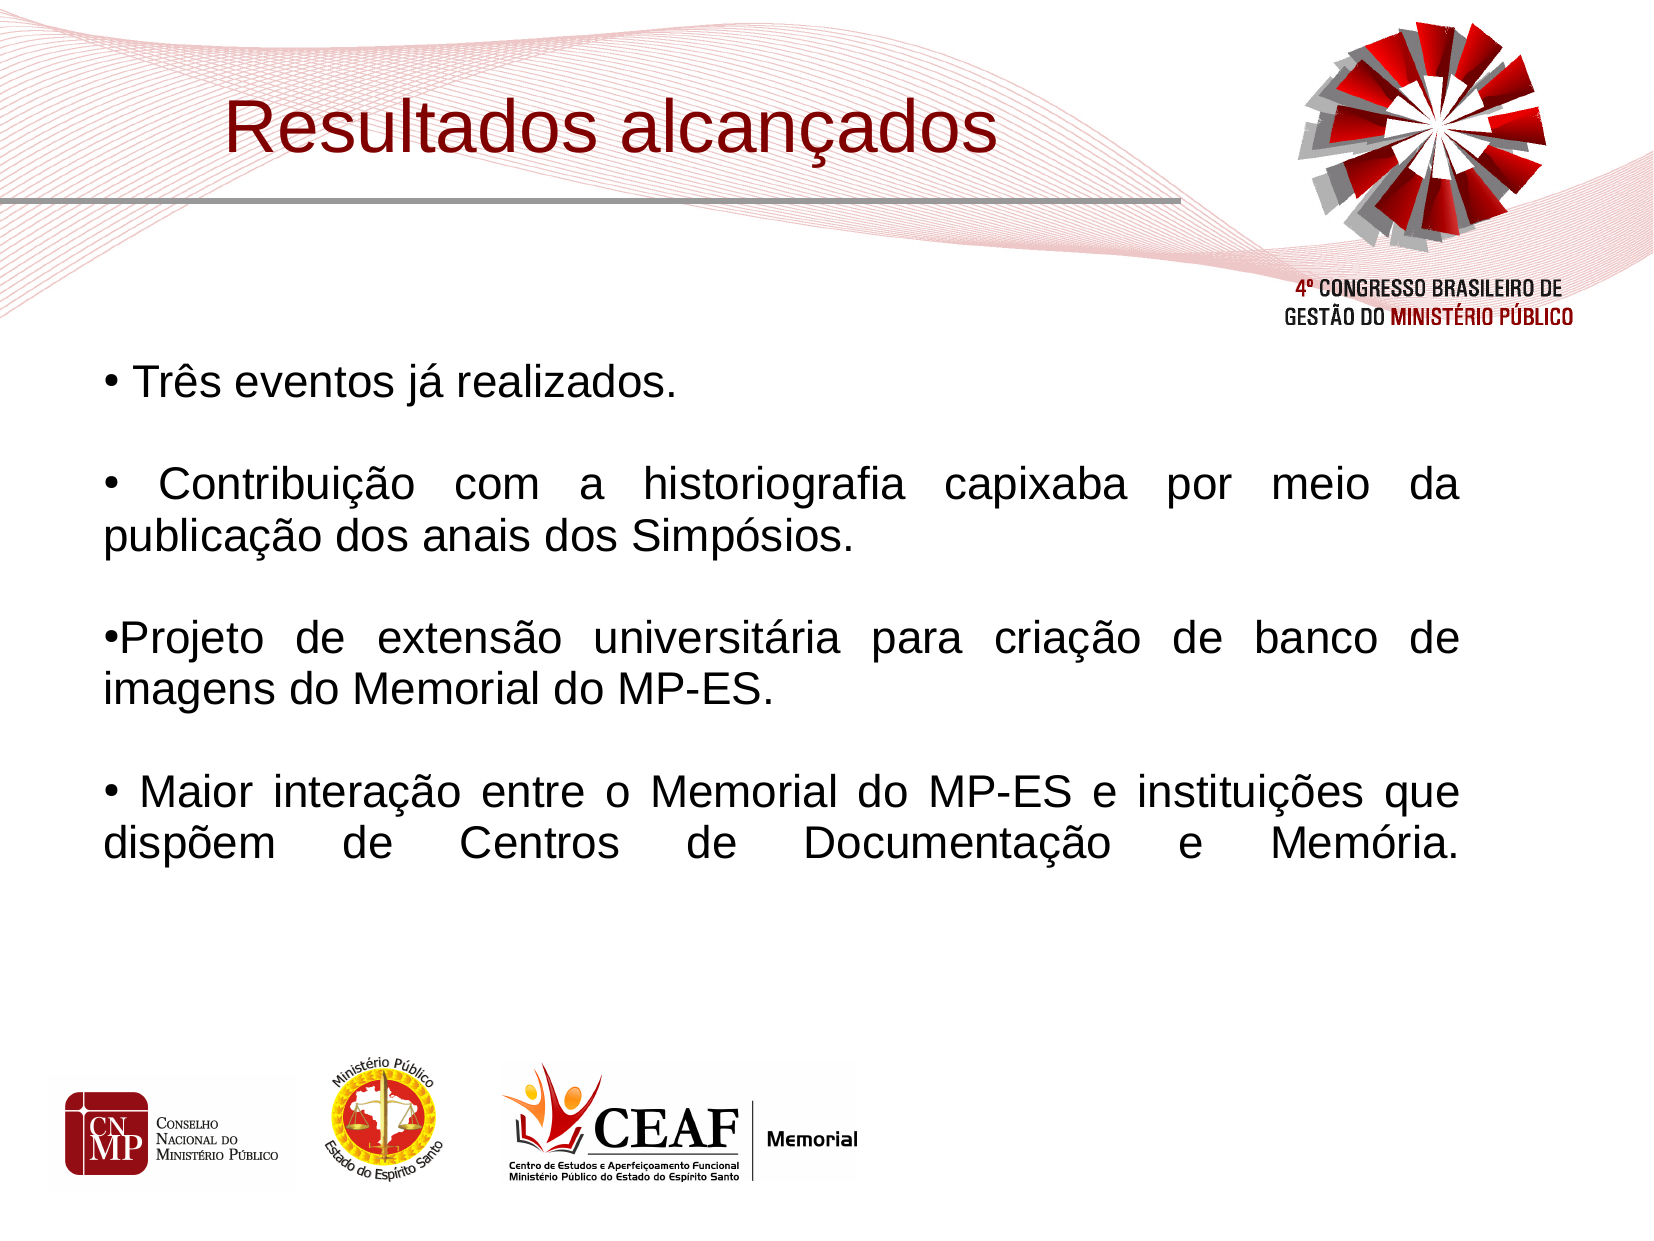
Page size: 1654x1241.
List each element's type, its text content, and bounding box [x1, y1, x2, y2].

picture [501, 1062, 857, 1182]
picture [324, 1057, 443, 1182]
text_box Resultados alcançados [29, 77, 1193, 177]
picture [0, 9, 1654, 325]
text_box Três eventos já realizados. Contribuição com a historiografia capixaba por meio da publicação dos anais dos Simpósios. Projeto de extensão universitária para criação de banco de imagens do Memorial do MP-ES. Maior interação entre o Memorial do MP-ES e instituições que dispõem de Centros de Documentação e Memória. [88, 348, 1477, 1009]
picture [47, 1074, 296, 1193]
